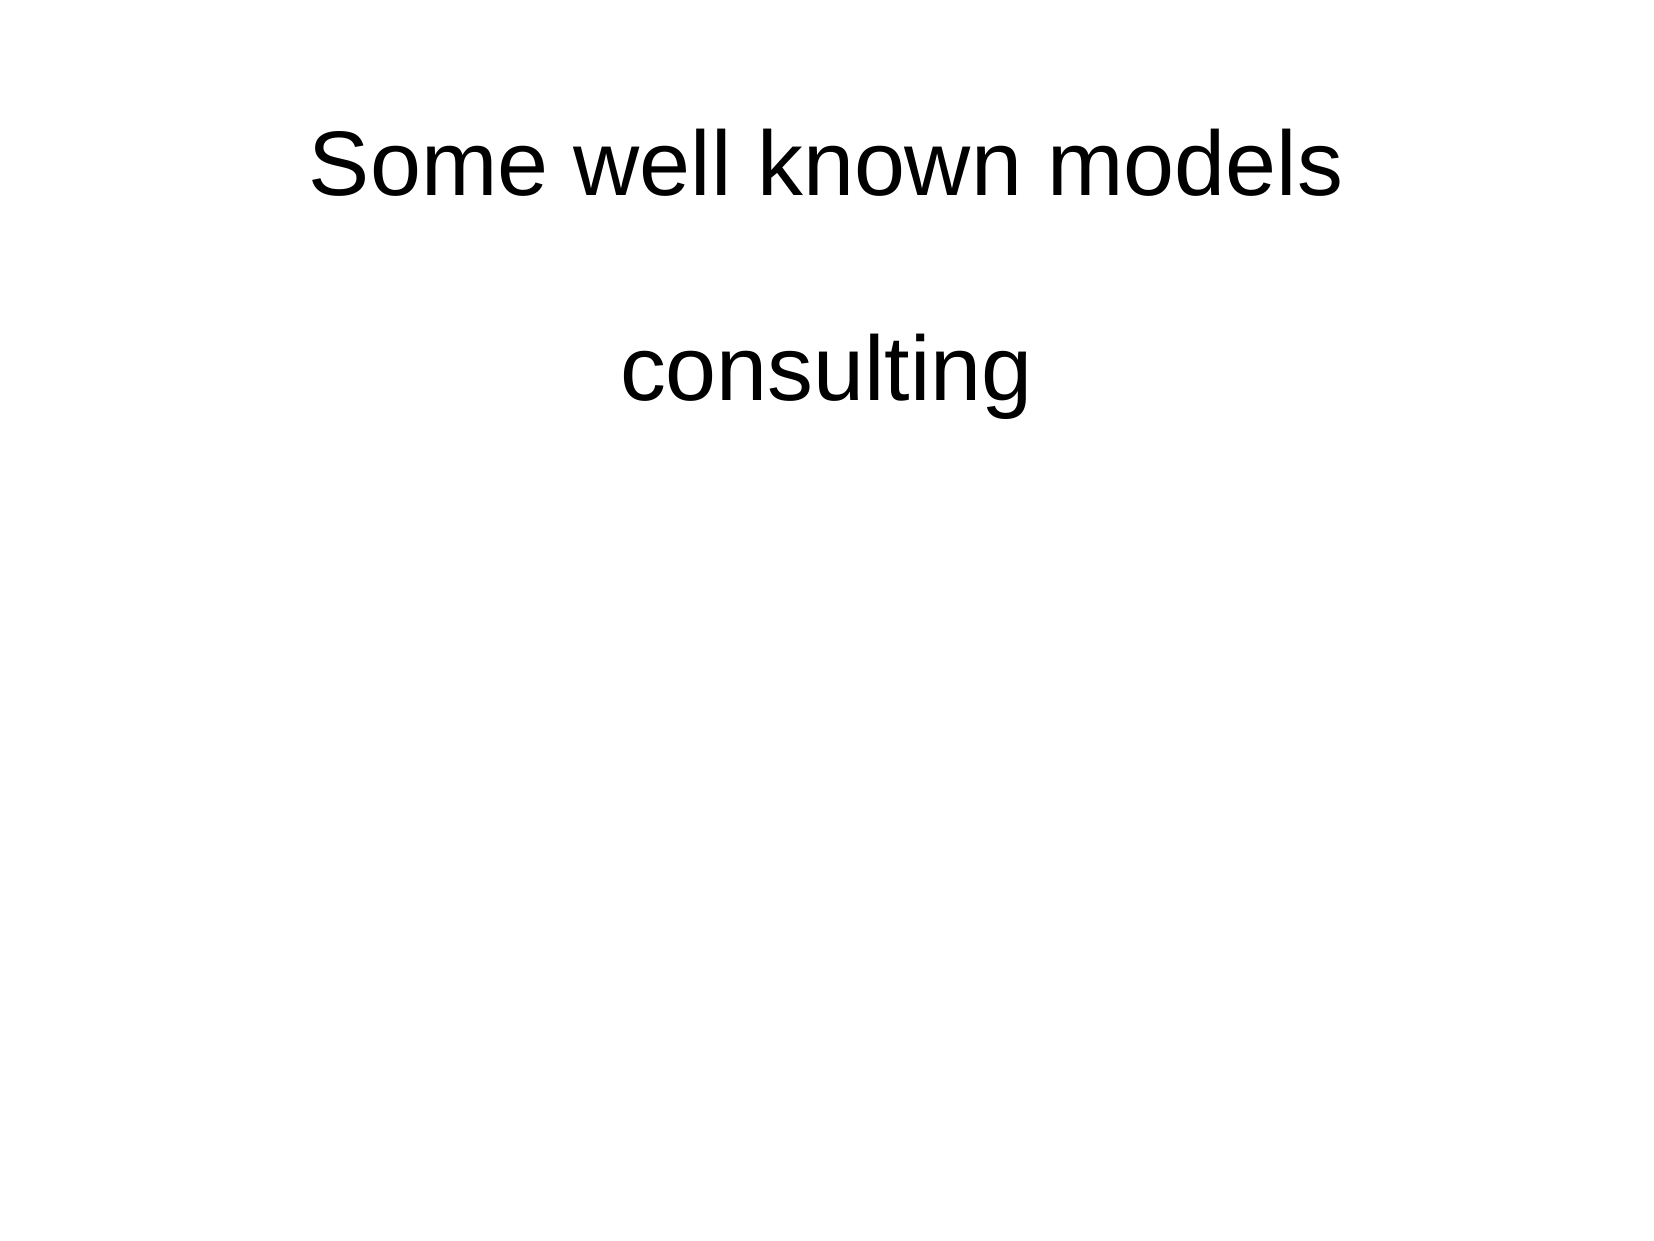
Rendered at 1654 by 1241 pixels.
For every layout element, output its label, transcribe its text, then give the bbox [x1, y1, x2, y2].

title Some well known models consulting [82, 112, 1571, 1139]
